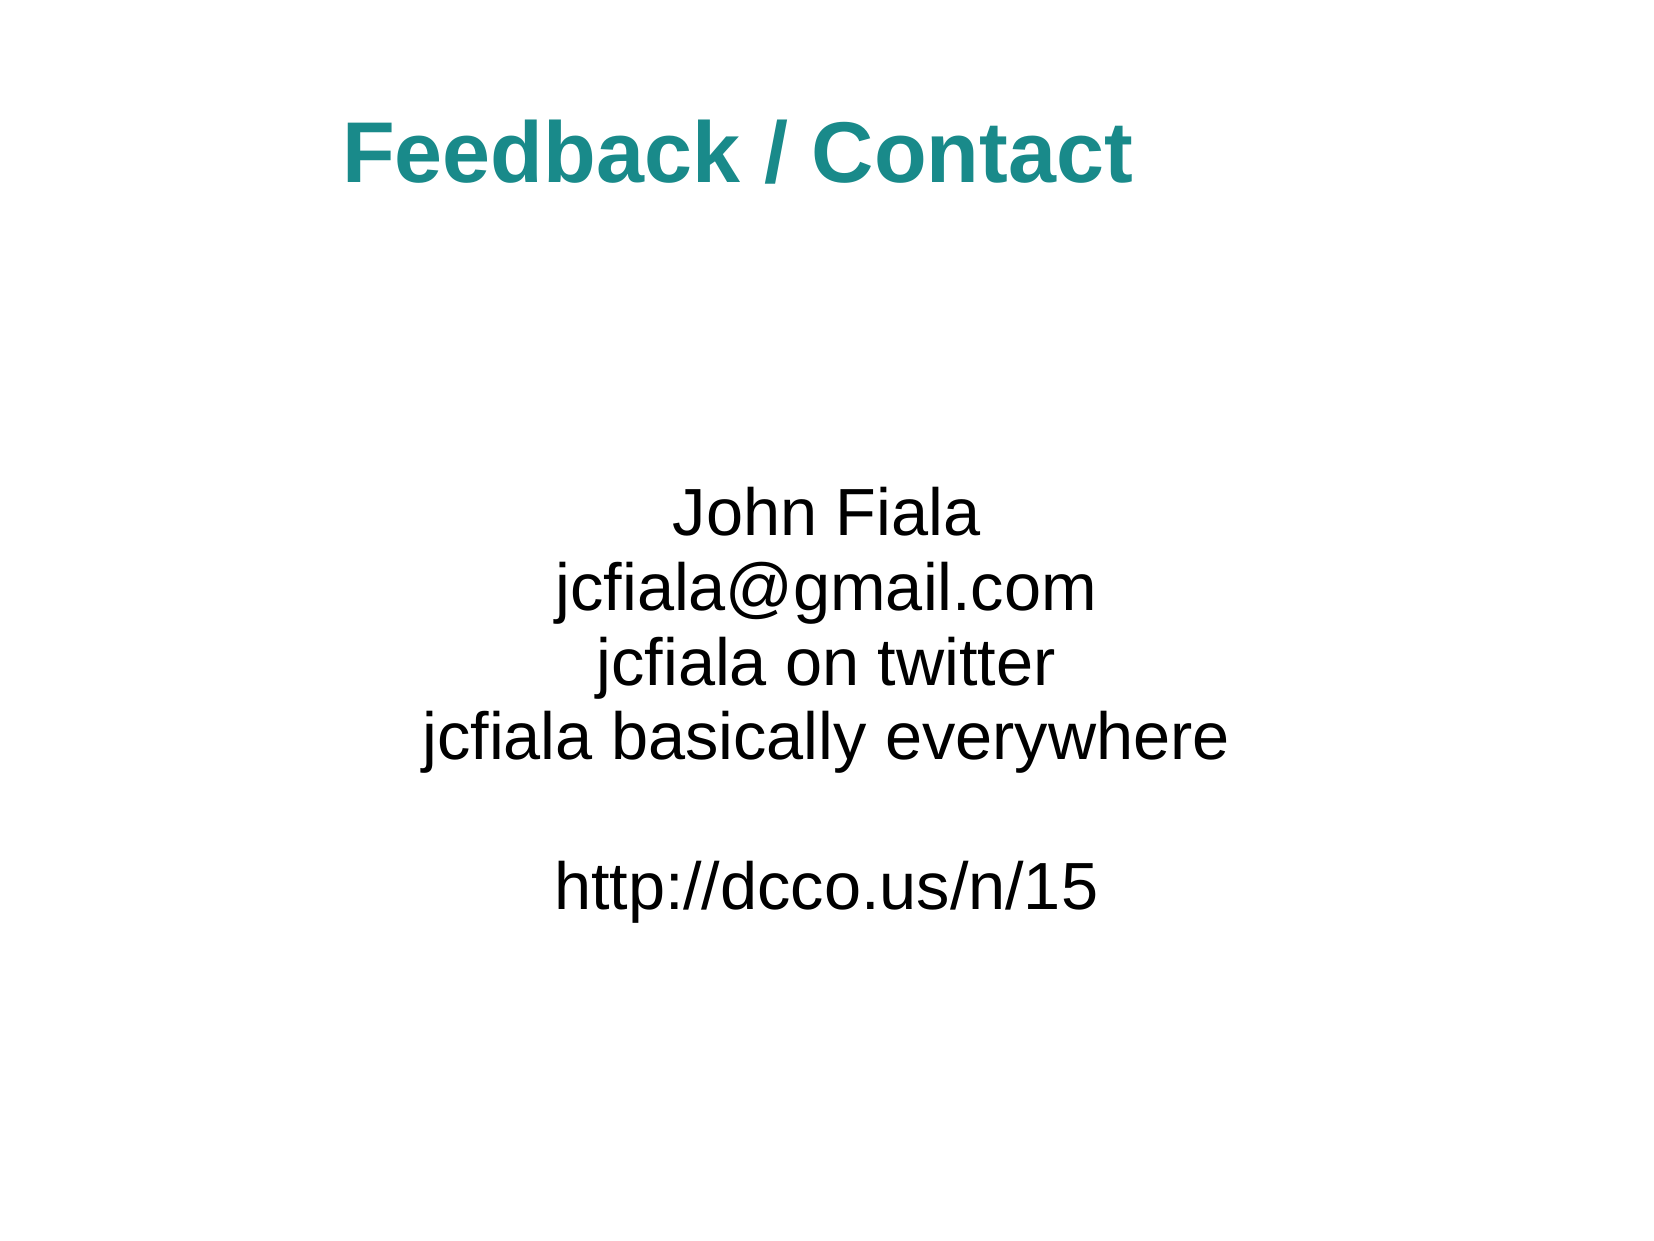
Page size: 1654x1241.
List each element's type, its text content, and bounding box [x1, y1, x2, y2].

subtitle John Fiala jcfiala@gmail.com jcfiala on twitter jcfiala basically everywhere http://dcco.us/n/15 [82, 297, 1571, 1102]
title Feedback / Contact [58, 56, 1417, 250]
